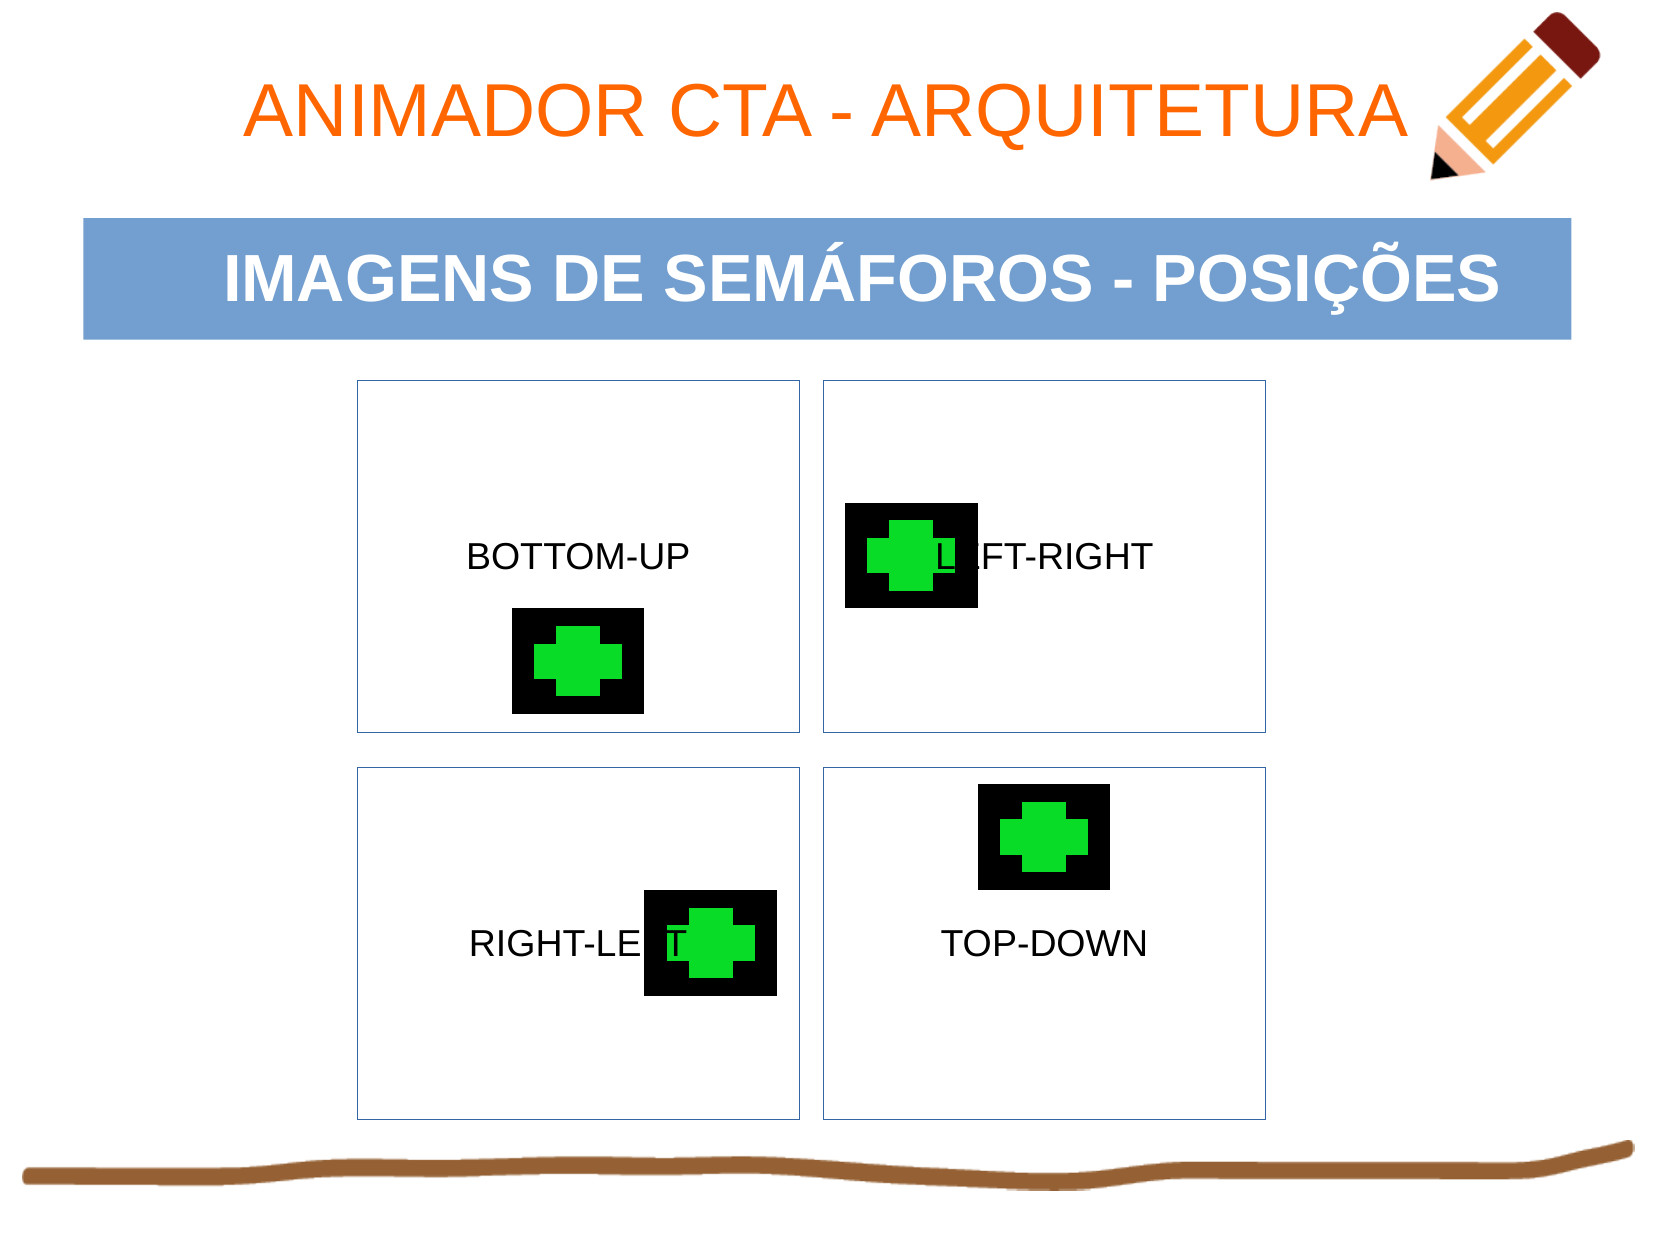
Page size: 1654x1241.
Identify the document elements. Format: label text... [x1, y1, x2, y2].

picture [357, 380, 800, 733]
picture [22, 1140, 1635, 1191]
picture [823, 380, 1266, 733]
picture [357, 767, 800, 1120]
picture [823, 767, 1266, 1120]
title ANIMADOR CTA - ARQUITETURA [82, 49, 1571, 172]
picture [1430, 12, 1601, 181]
list IMAGENS DE SEMÁFOROS - POSIÇÕES [83, 218, 1572, 340]
